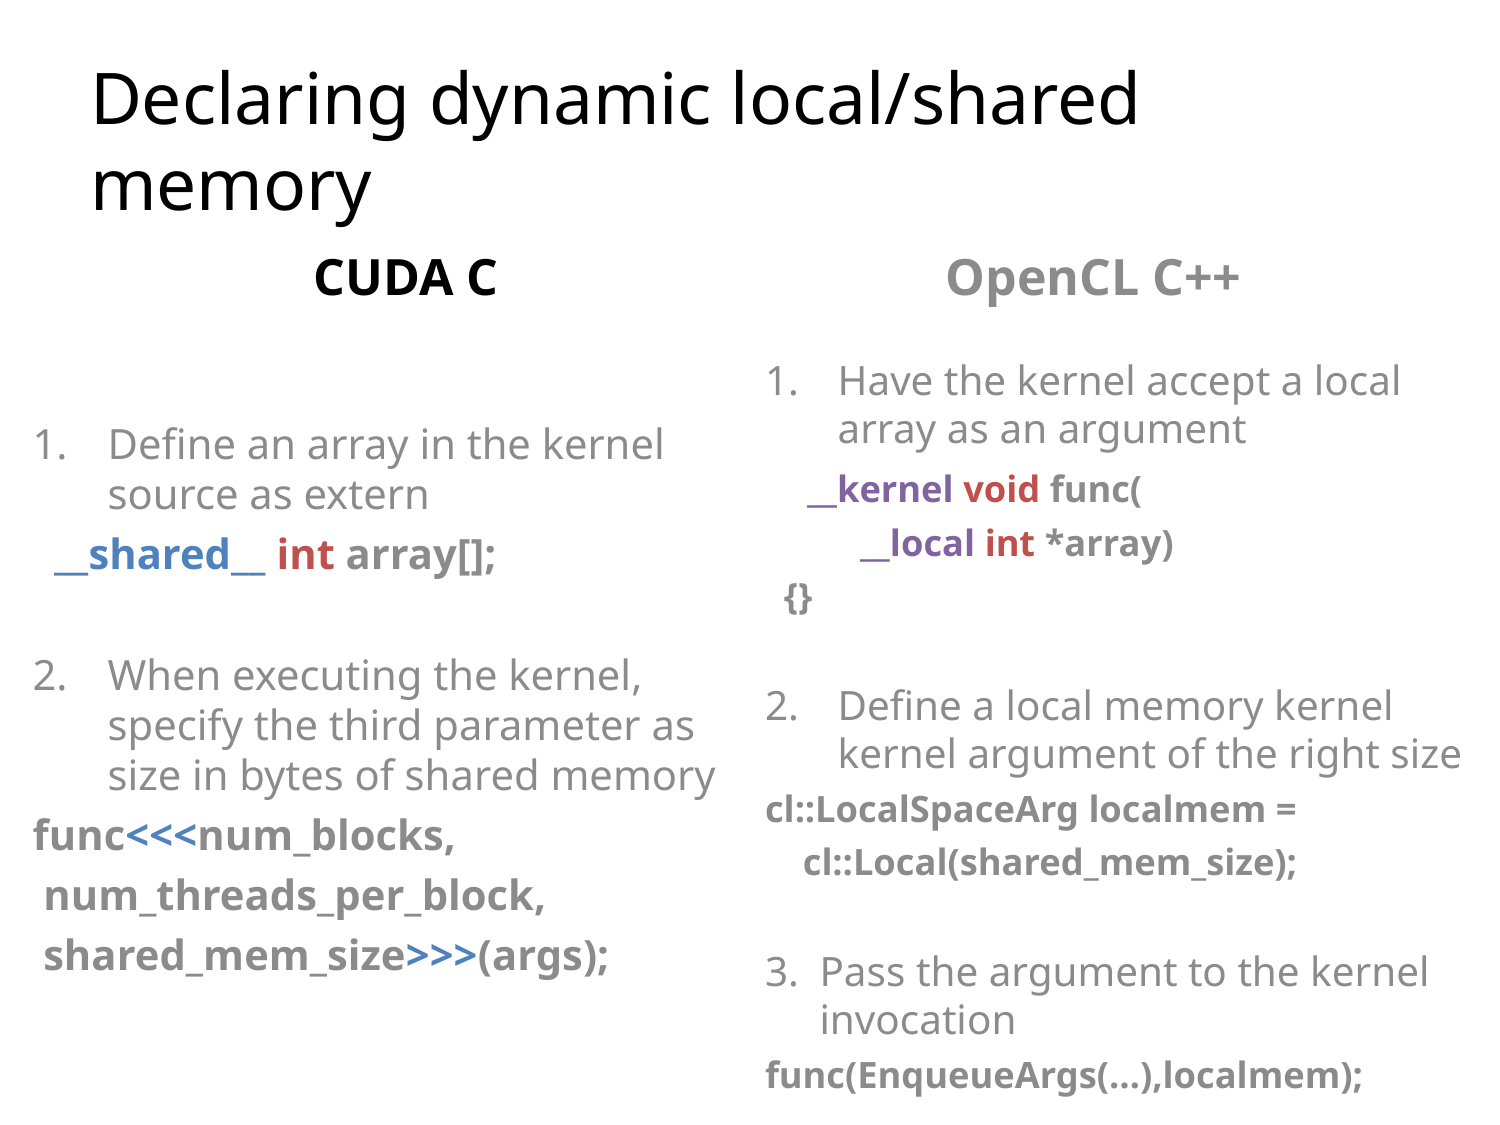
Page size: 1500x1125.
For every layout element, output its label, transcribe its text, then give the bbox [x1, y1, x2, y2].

list Define an array in the kernel source as extern __shared__ int array[]; When executing the kernel, specify the third parameter as size in bytes of shared memory func<<<num_blocks, num_threads_per_block, shared_mem_size>>>(args); [17, 326, 738, 1071]
list OpenCL C++ [761, 208, 1425, 313]
list CUDA C [75, 208, 738, 313]
title Declaring dynamic local/shared memory [75, 45, 1425, 233]
list Have the kernel accept a local array as an argument __kernel void func( __local int *array) {} Define a local memory kernel kernel argument of the right size cl::LocalSpaceArg localmem = cl::Local(shared_mem_size); Pass the argument to the kernel invocation func(EnqueueArgs(…),localmem); [750, 326, 1483, 1125]
